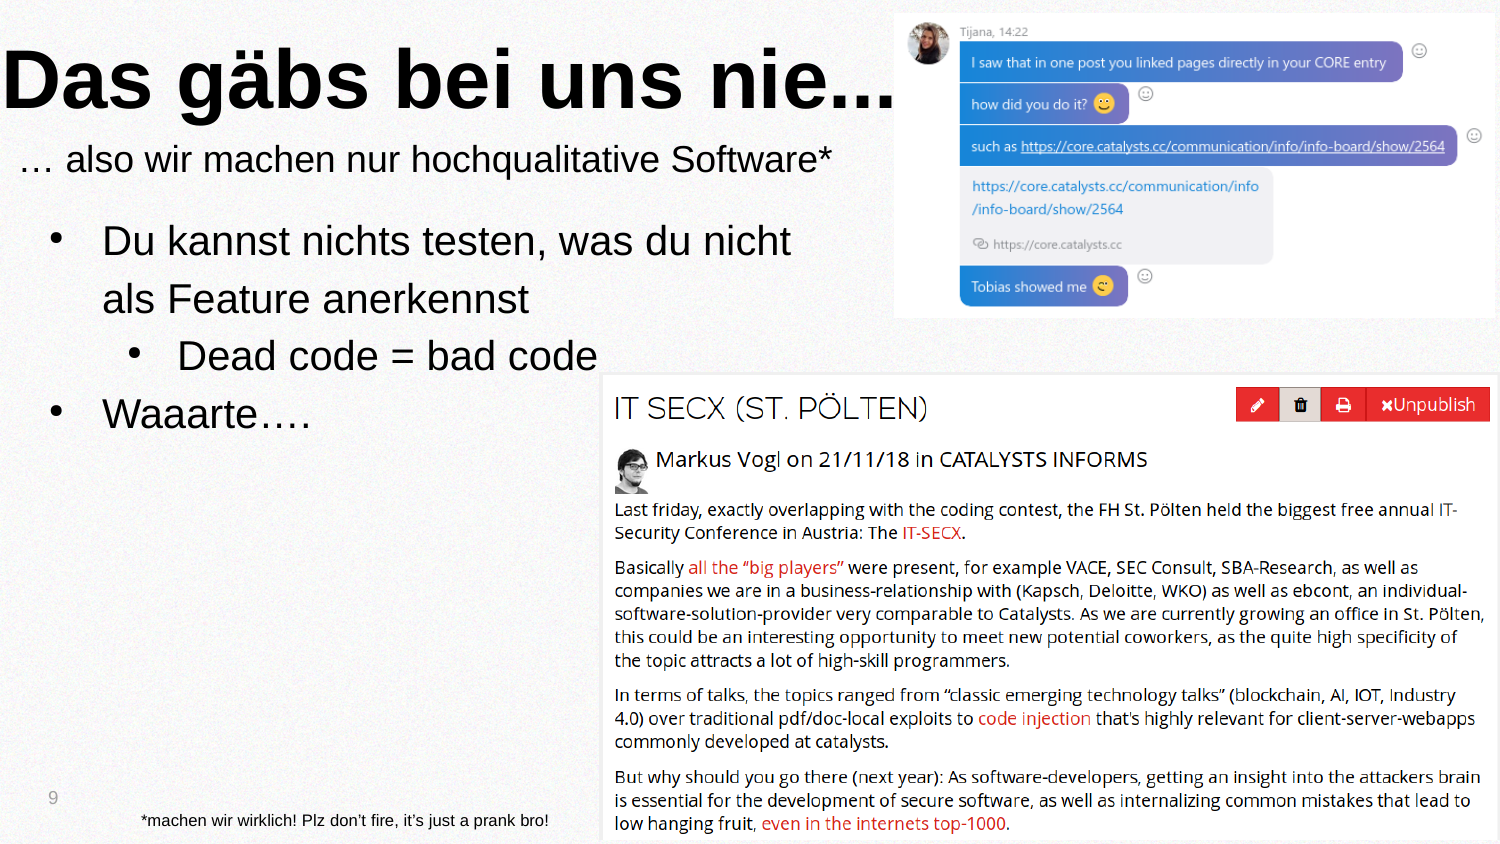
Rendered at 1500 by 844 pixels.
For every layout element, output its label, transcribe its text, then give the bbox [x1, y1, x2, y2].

text_box *machen wir wirklich! Plz don’t fire, it’s just a prank bro! [126, 803, 586, 844]
list Du kannst nichts testen, was du nicht als Feature anerkennst Dead code = bad code Waaarte…. [12, 191, 1188, 623]
picture [0, 0, 1500, 844]
slide_number <number> [33, 764, 126, 830]
subtitle … also wir machen nur hochqualitative Software* [17, 124, 894, 196]
title Das gäbs bei uns nie... [0, 0, 916, 171]
